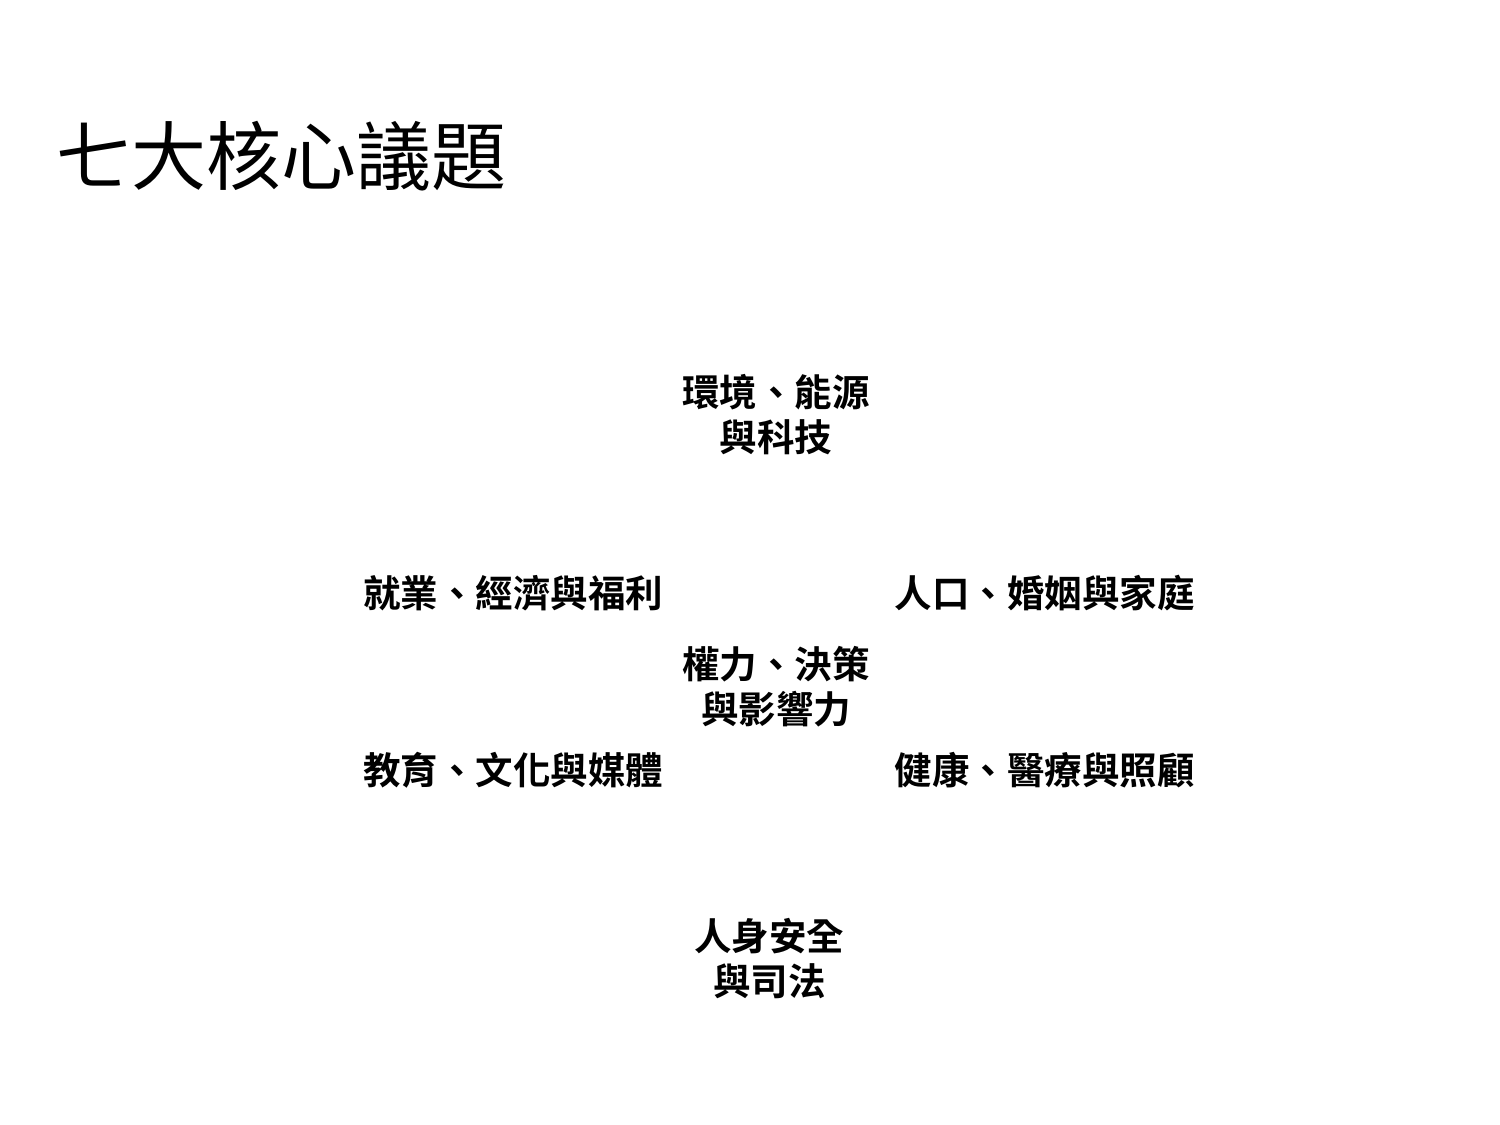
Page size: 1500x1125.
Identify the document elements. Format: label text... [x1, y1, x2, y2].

text_box 環境、能源 與科技 [667, 362, 885, 467]
text_box 七大核心議題 [41, 102, 521, 207]
text_box 權力、決策 與影響力 [667, 633, 885, 738]
text_box 人身安全 與司法 [679, 905, 859, 1010]
text_box 人口、婚姻與家庭 [880, 562, 1210, 623]
text_box 教育、文化與媒體 [348, 740, 679, 800]
text_box 健康、醫療與照顧 [880, 740, 1210, 800]
text_box 就業、經濟與福利 [348, 562, 679, 623]
